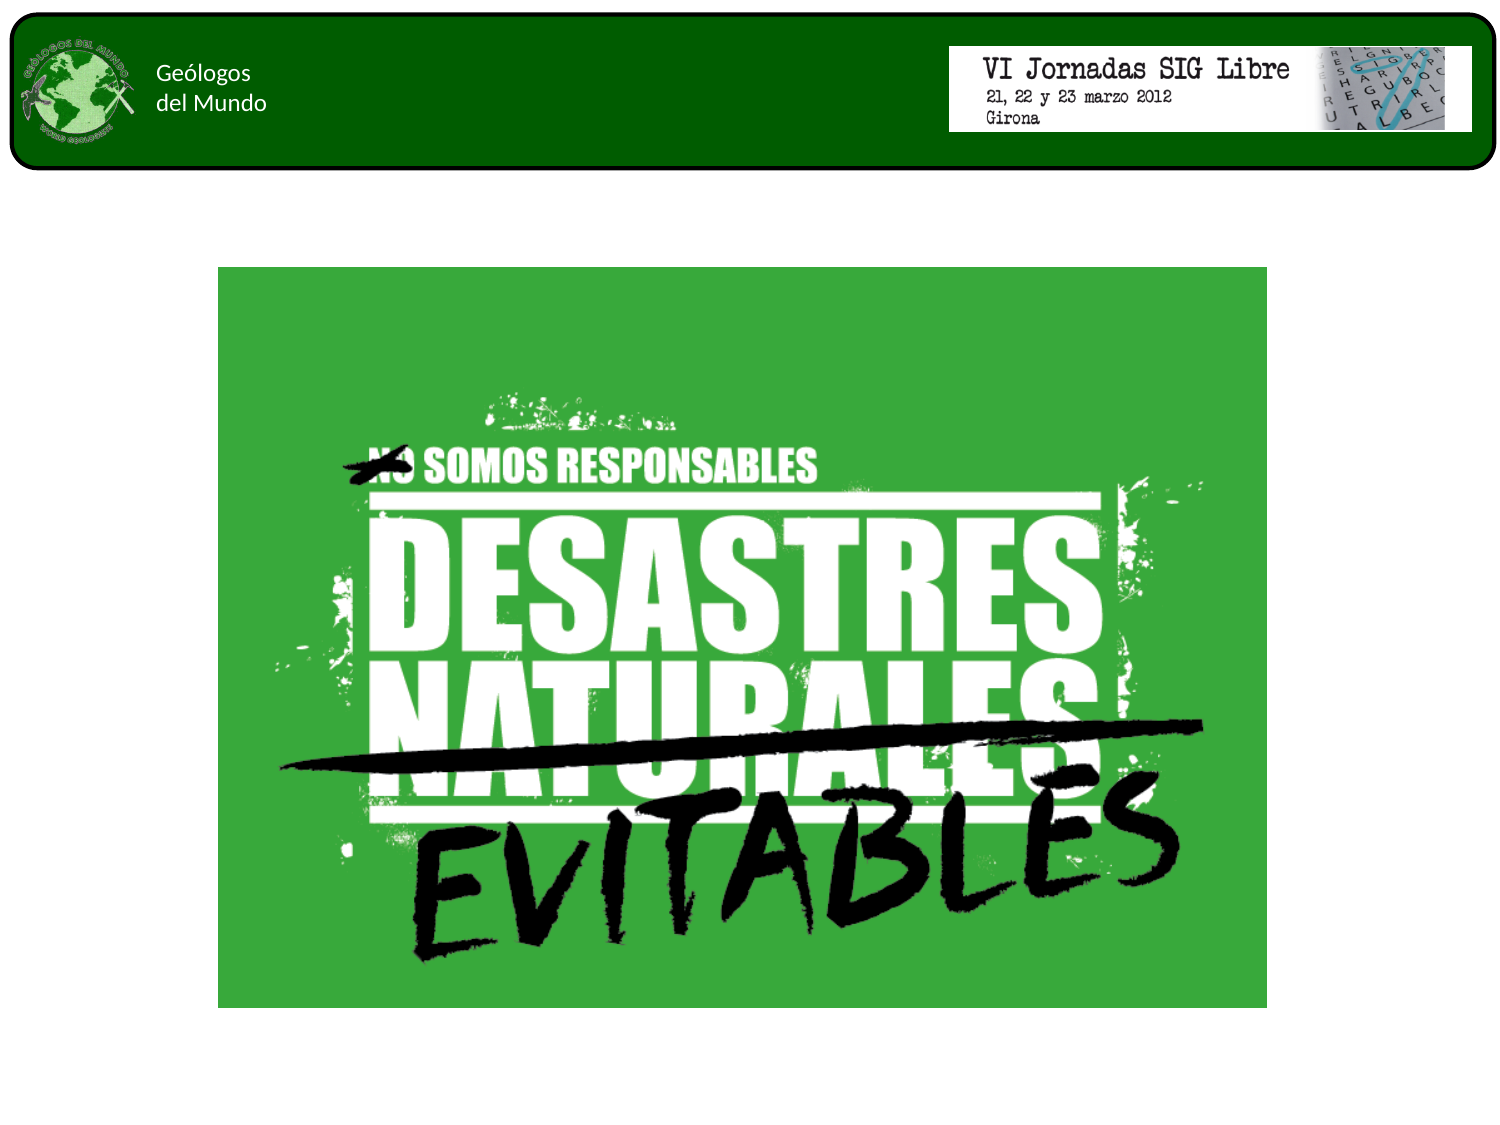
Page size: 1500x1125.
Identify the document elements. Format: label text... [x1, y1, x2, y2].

text_box Geólogos del Mundo [141, 49, 361, 125]
picture [950, 47, 1471, 131]
picture [19, 36, 136, 145]
picture [218, 267, 1267, 1008]
text_box [11, 14, 1495, 169]
